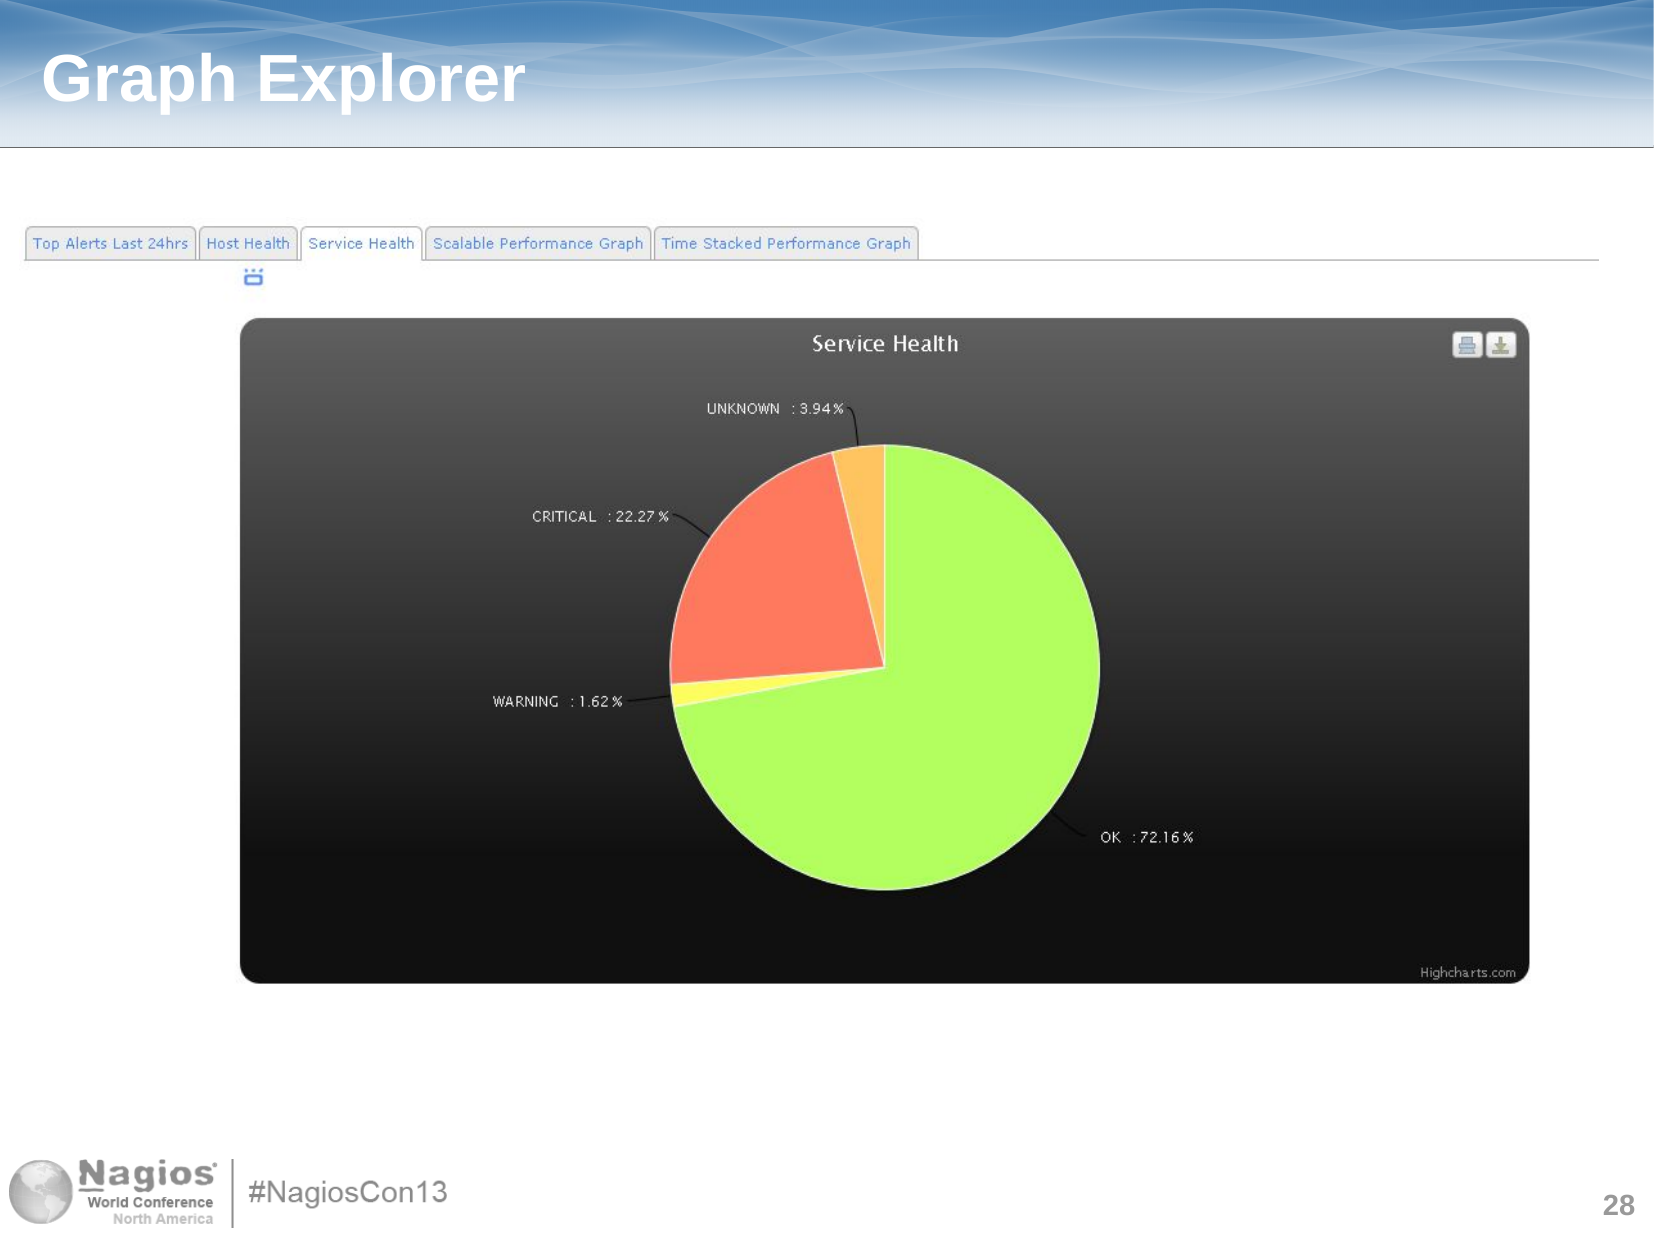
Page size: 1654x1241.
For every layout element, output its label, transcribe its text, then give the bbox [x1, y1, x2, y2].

picture [0, 0, 1654, 147]
title Graph Explorer [41, 29, 1248, 127]
picture [9, 1159, 453, 1228]
picture [19, 217, 1599, 1053]
